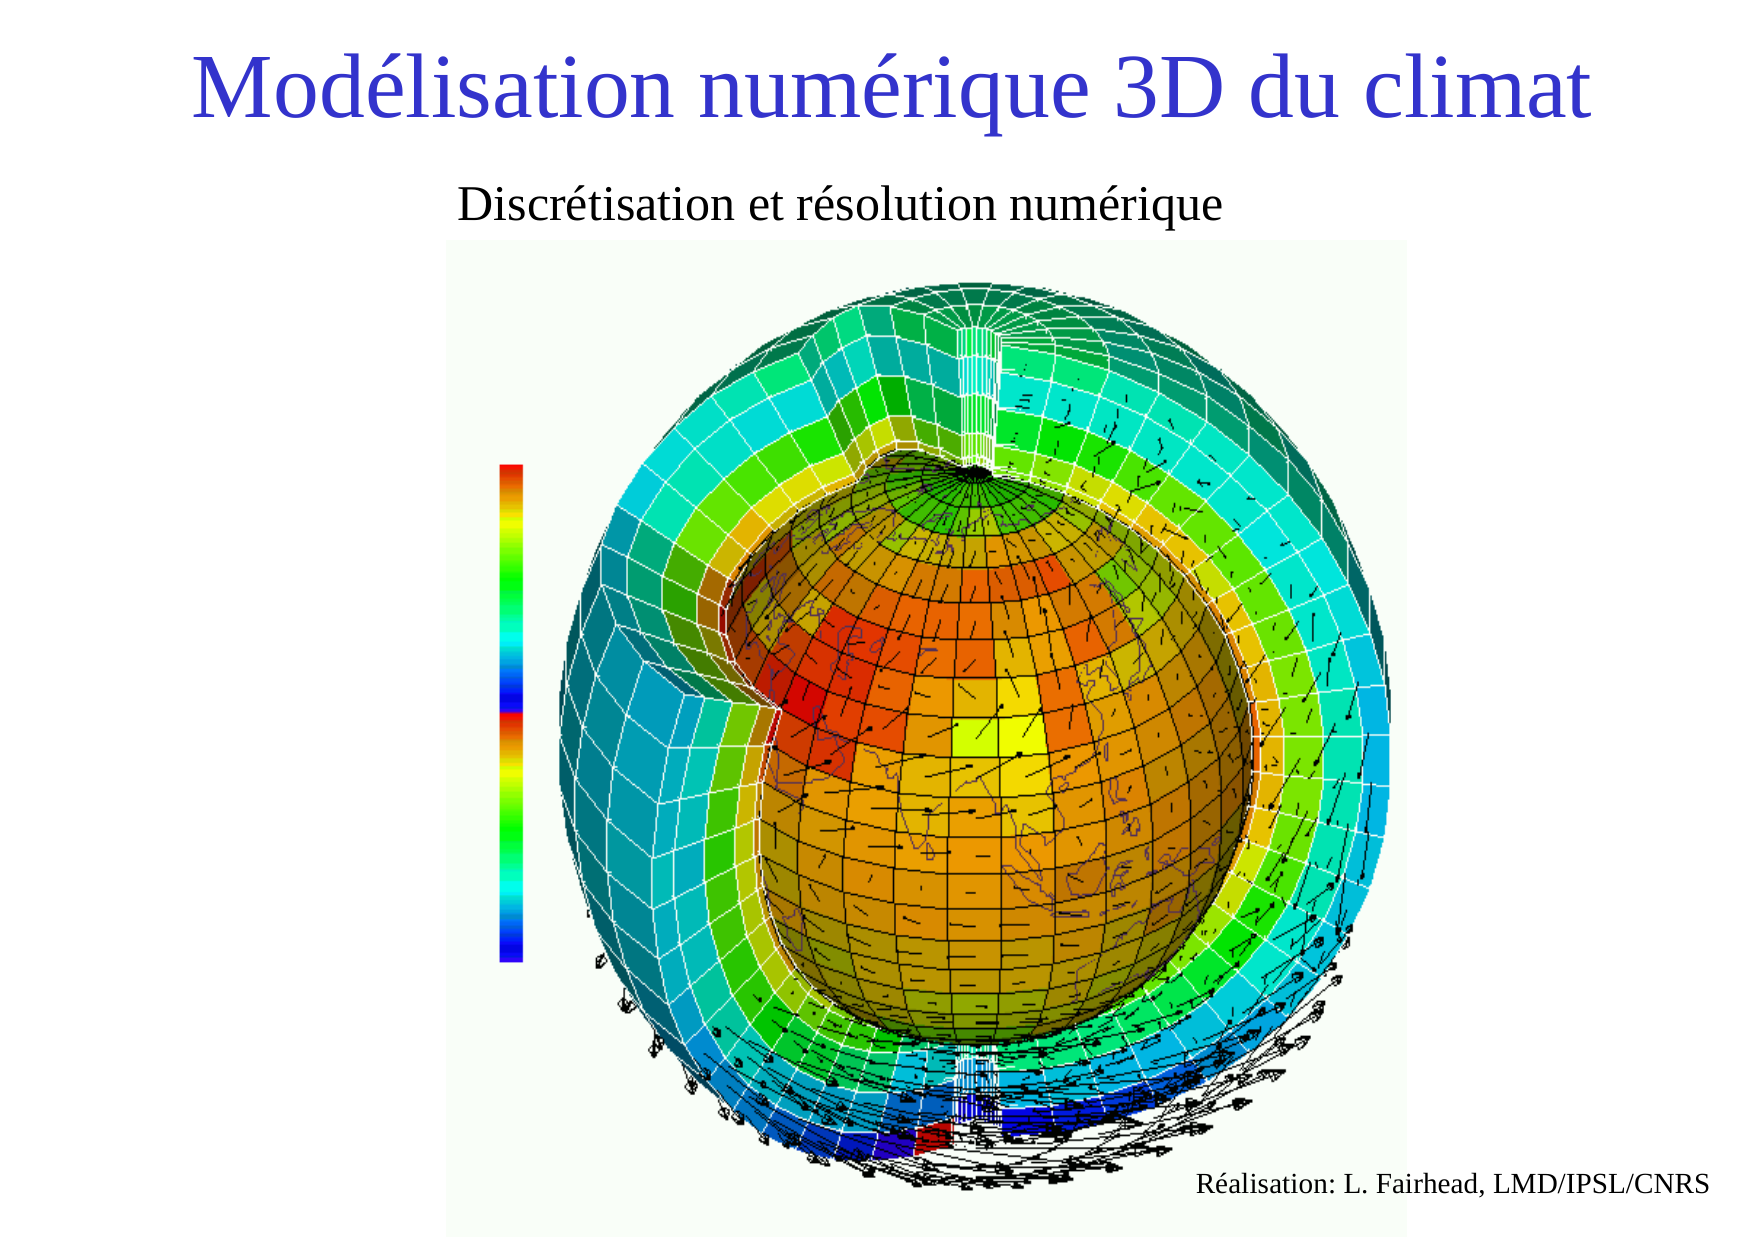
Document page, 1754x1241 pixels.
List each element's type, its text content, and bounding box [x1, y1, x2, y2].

text_box Modélisation numérique 3D du climat [137, 27, 1650, 145]
picture [317, 240, 1408, 1237]
text_box Réalisation: L. Fairhead, LMD/IPSL/CNRS [1152, 1159, 1726, 1208]
text_box Discrétisation et résolution numérique [457, 175, 1300, 232]
